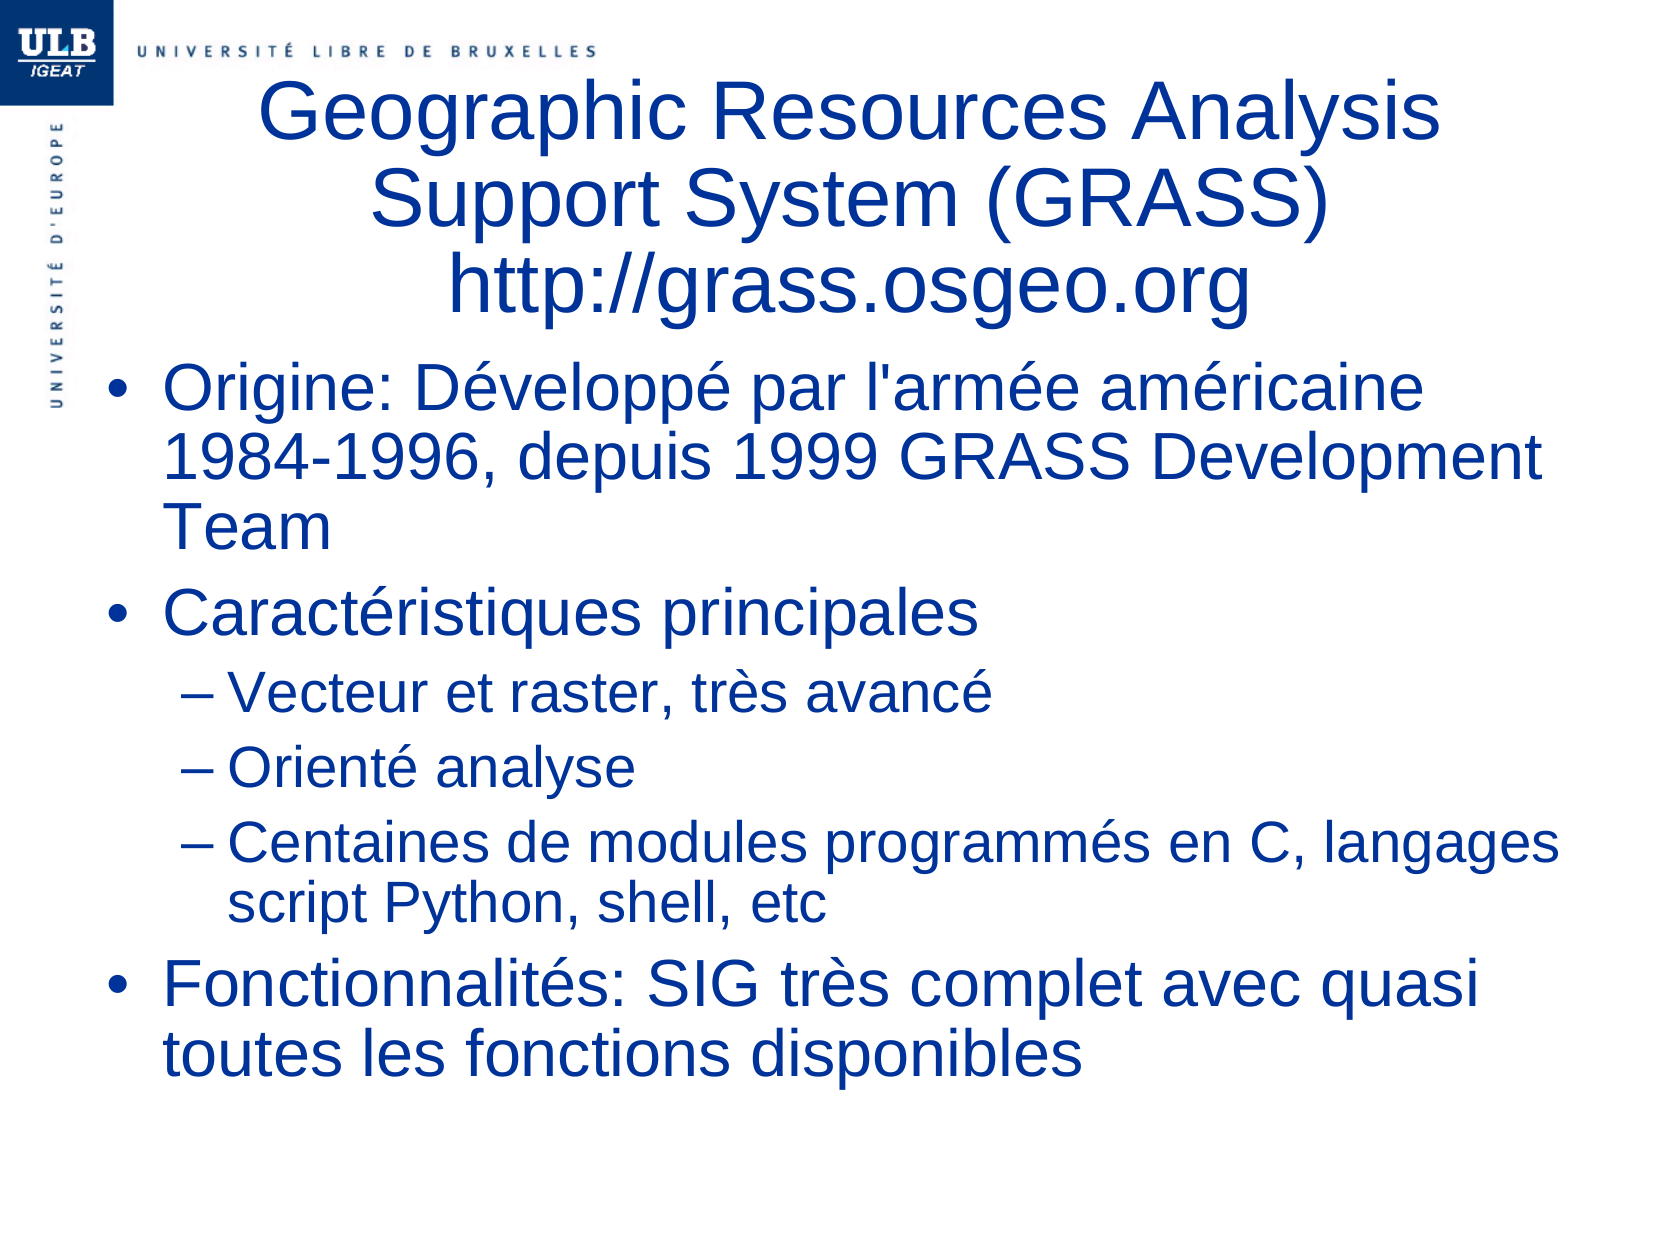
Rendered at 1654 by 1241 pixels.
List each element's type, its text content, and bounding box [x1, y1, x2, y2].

list Origine: Développé par l'armée américaine 1984-1996, depuis 1999 GRASS Development Team Caractéristiques principales Vecteur et raster, très avancé Orienté analyse Centaines de modules programmés en C, langages script Python, shell, etc Fonctionnalités: SIG très complet avec quasi toutes les fonctions disponibles [106, 354, 1595, 1228]
title Geographic Resources Analysis Support System (GRASS) http://grass.osgeo.org [106, 66, 1595, 334]
picture [0, 0, 1654, 1241]
